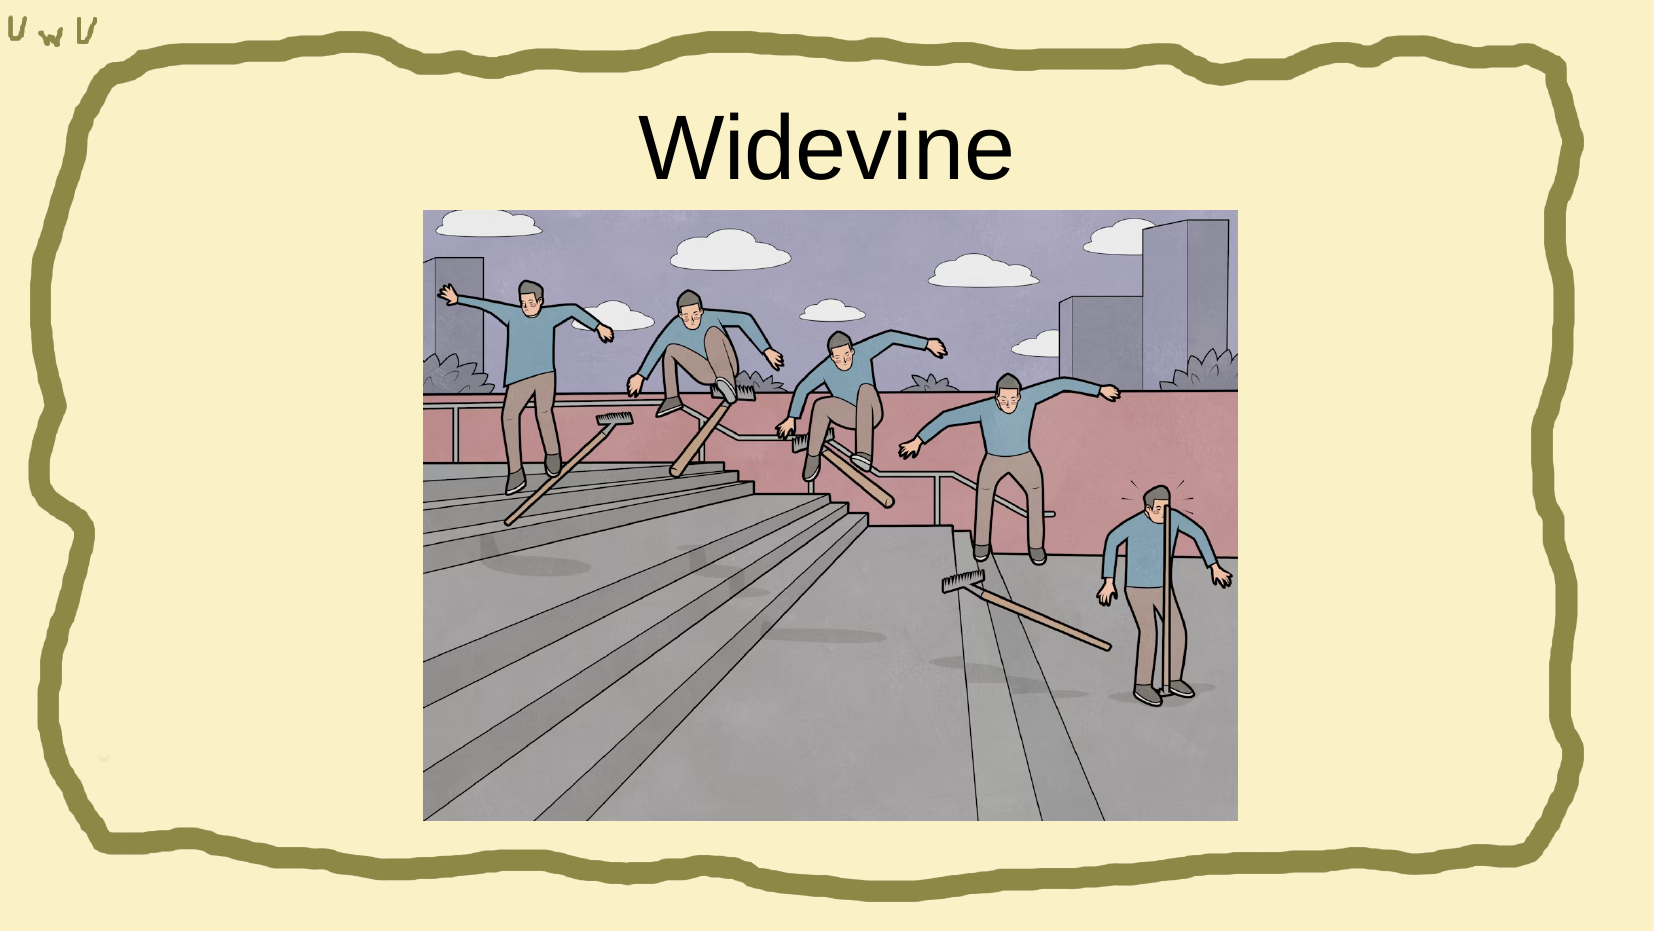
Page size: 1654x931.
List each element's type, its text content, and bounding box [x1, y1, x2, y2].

picture [0, 0, 1654, 931]
title Widevine [82, 69, 1571, 226]
